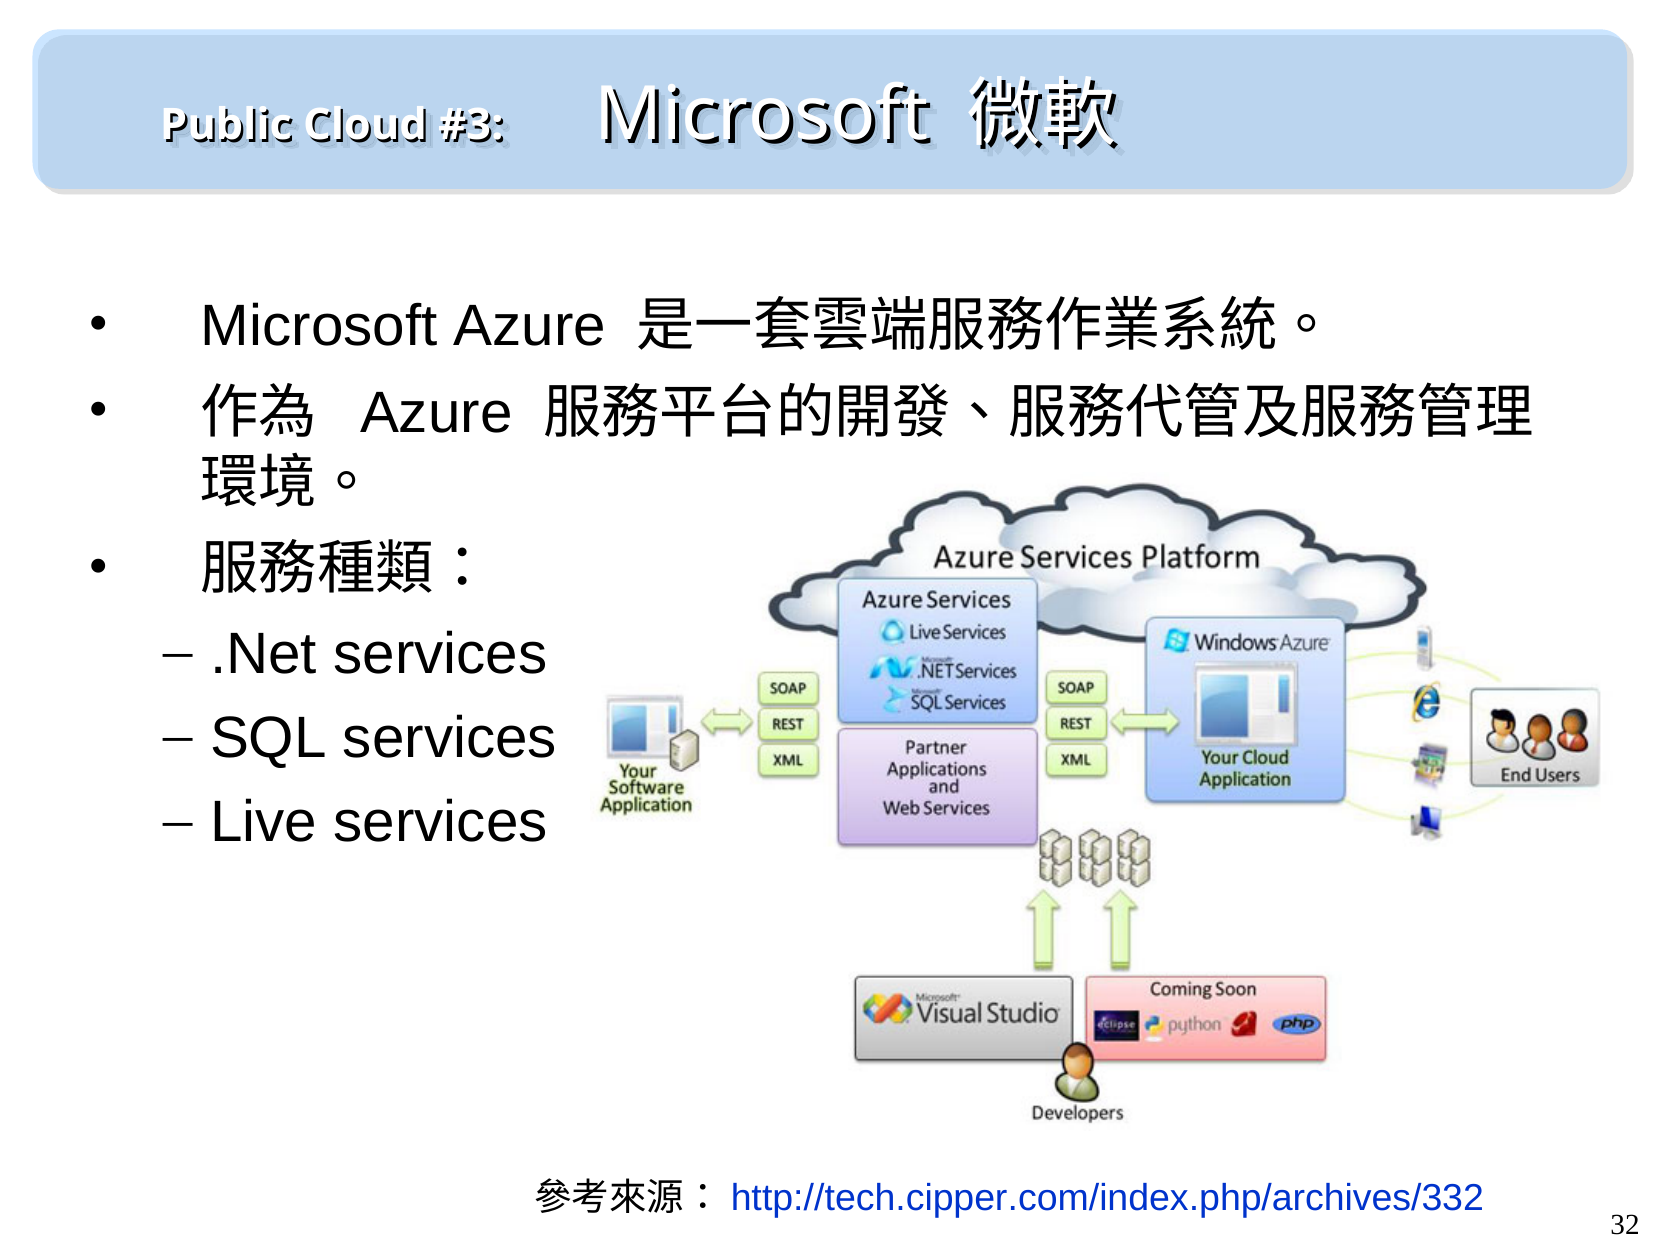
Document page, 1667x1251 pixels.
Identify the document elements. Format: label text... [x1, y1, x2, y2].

picture [590, 472, 1616, 1131]
text_box 參考來源：http://tech.cipper.com/index.php/archives/332 [519, 1165, 1654, 1241]
text_box Public Cloud #3: Microsoft 微軟 [32, 29, 1628, 189]
list Microsoft Azure 是一套雲端服務作業系統。 作為 Azure 服務平台的開發、服務代管及服務管理環境。 服務種類： .Net services SQL services Live services [88, 283, 1565, 1105]
